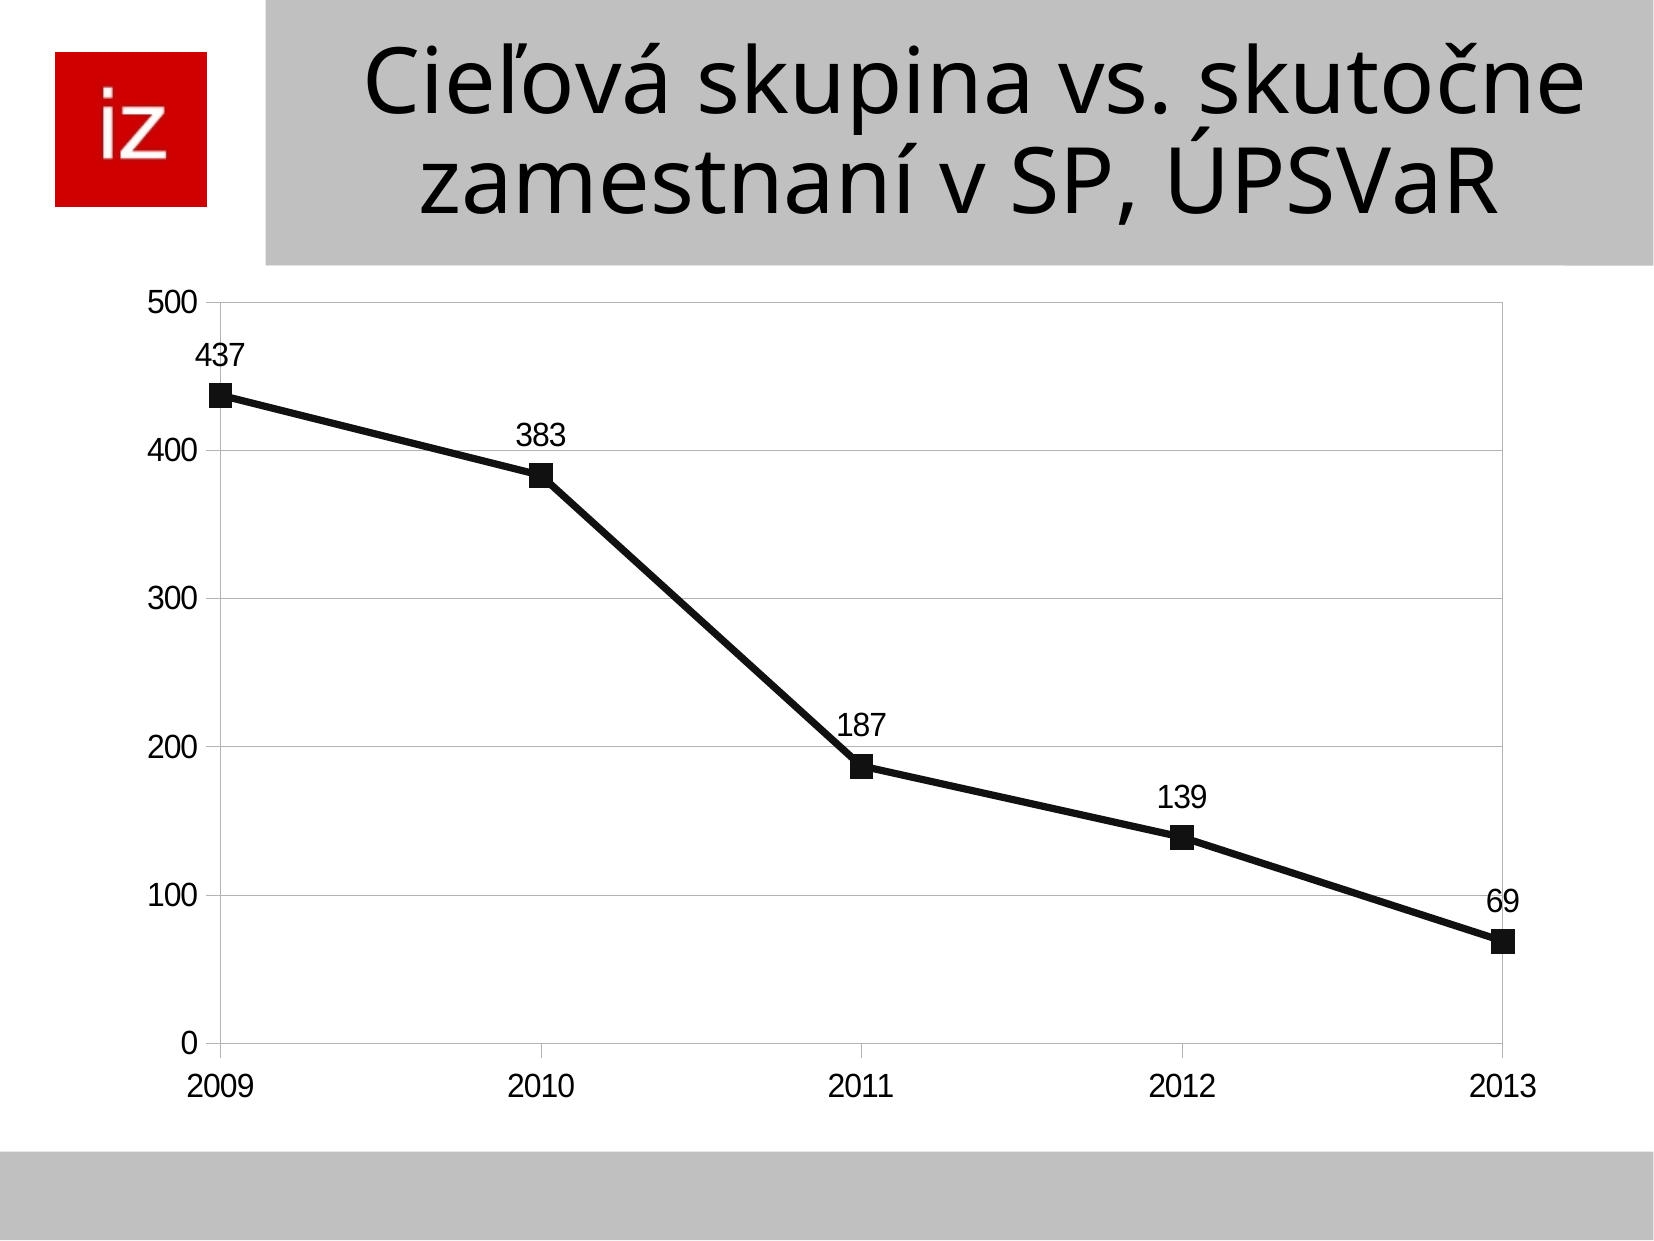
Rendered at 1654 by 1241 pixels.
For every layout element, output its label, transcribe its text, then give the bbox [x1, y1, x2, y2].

picture [55, 52, 207, 207]
title Cieľová skupina vs. skutočne zamestnaní v SP, ÚPSVaR [295, 2, 1625, 265]
list [147, 1151, 1559, 1241]
picture [118, 265, 1565, 1123]
